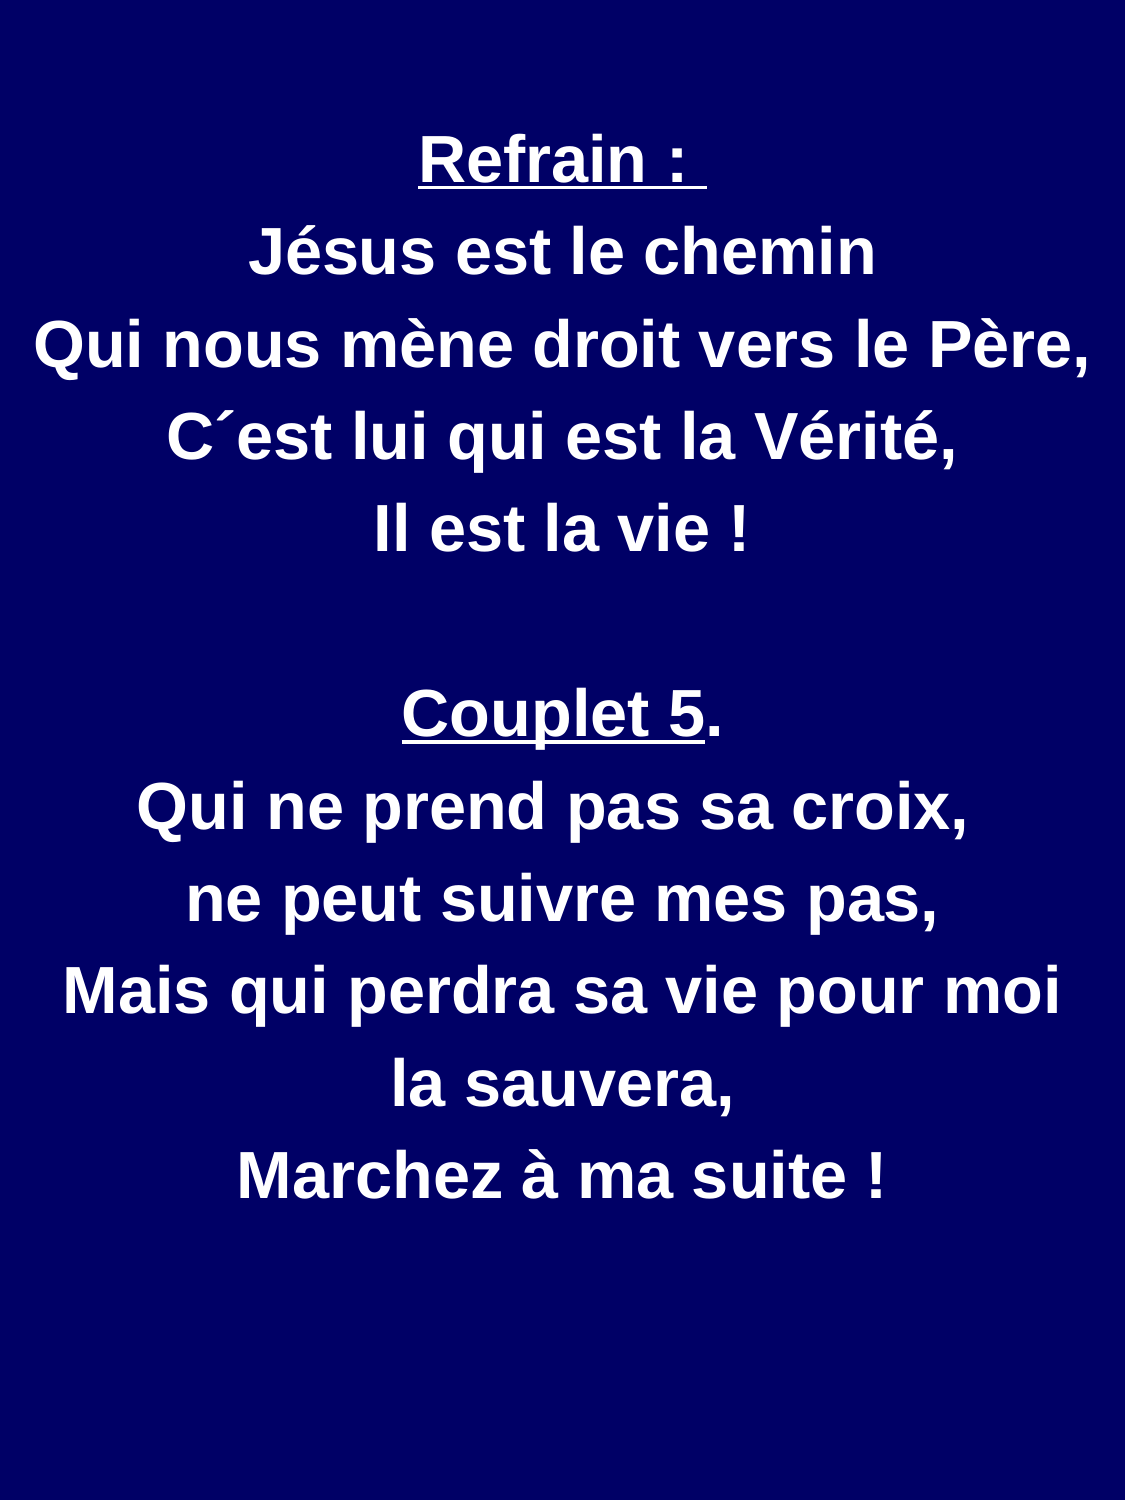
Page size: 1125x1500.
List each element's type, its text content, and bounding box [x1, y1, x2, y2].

text_box Refrain : Jésus est le chemin Qui nous mène droit vers le Père, C´est lui qui est la Vérité, Il est la vie ! Couplet 5. Qui ne prend pas sa croix, ne peut suivre mes pas, Mais qui perdra sa vie pour moi la sauvera, Marchez à ma suite ! [0, 35, 1125, 1500]
